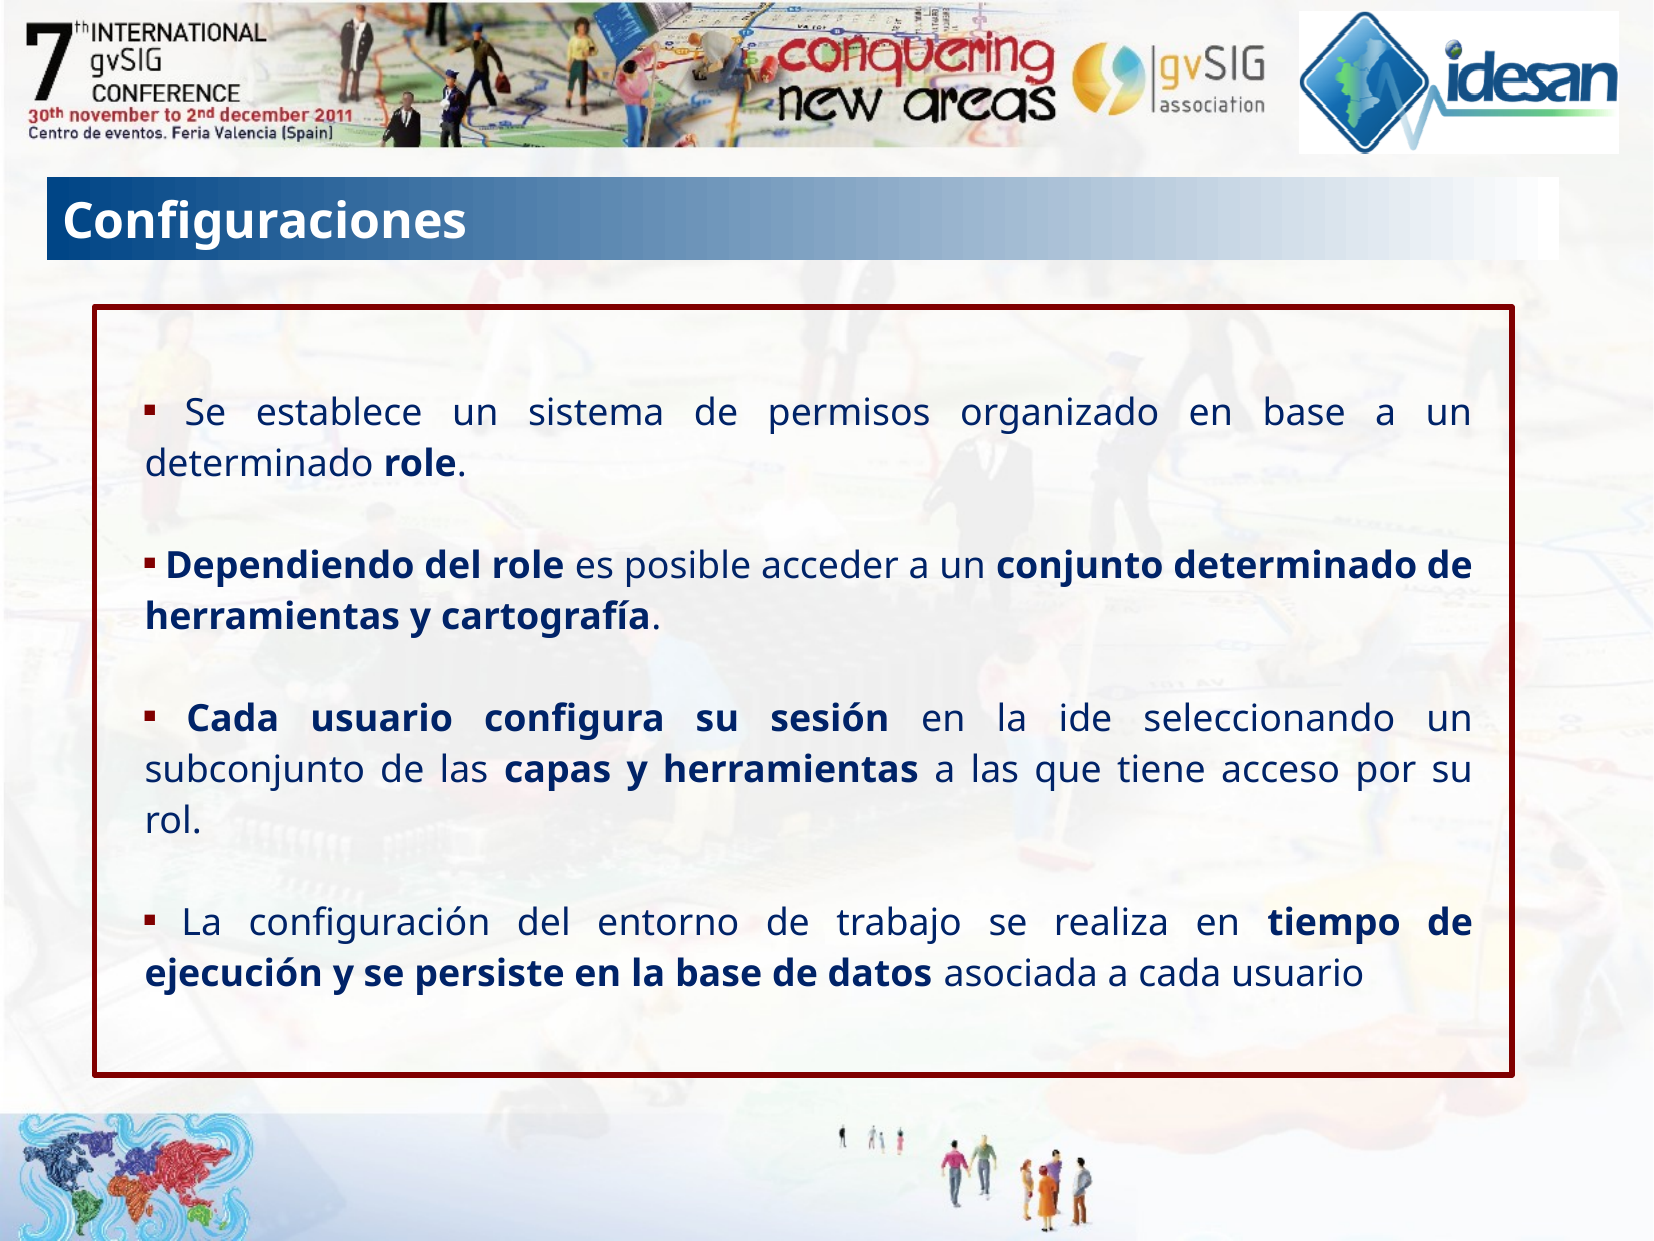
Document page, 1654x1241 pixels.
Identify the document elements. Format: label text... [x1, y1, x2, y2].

text_box Se establece un sistema de permisos organizado en base a un determinado role. Dependiendo del role es posible acceder a un conjunto determinado de herramientas y cartografía. Cada usuario configura su sesión en la ide seleccionando un subconjunto de las capas y herramientas a las que tiene acceso por su rol. La configuración del entorno de trabajo se realiza en tiempo de ejecución y se persiste en la base de datos asociada a cada usuario [129, 377, 1489, 959]
picture [0, 0, 1654, 1241]
text_box Configuraciones [47, 177, 1560, 251]
